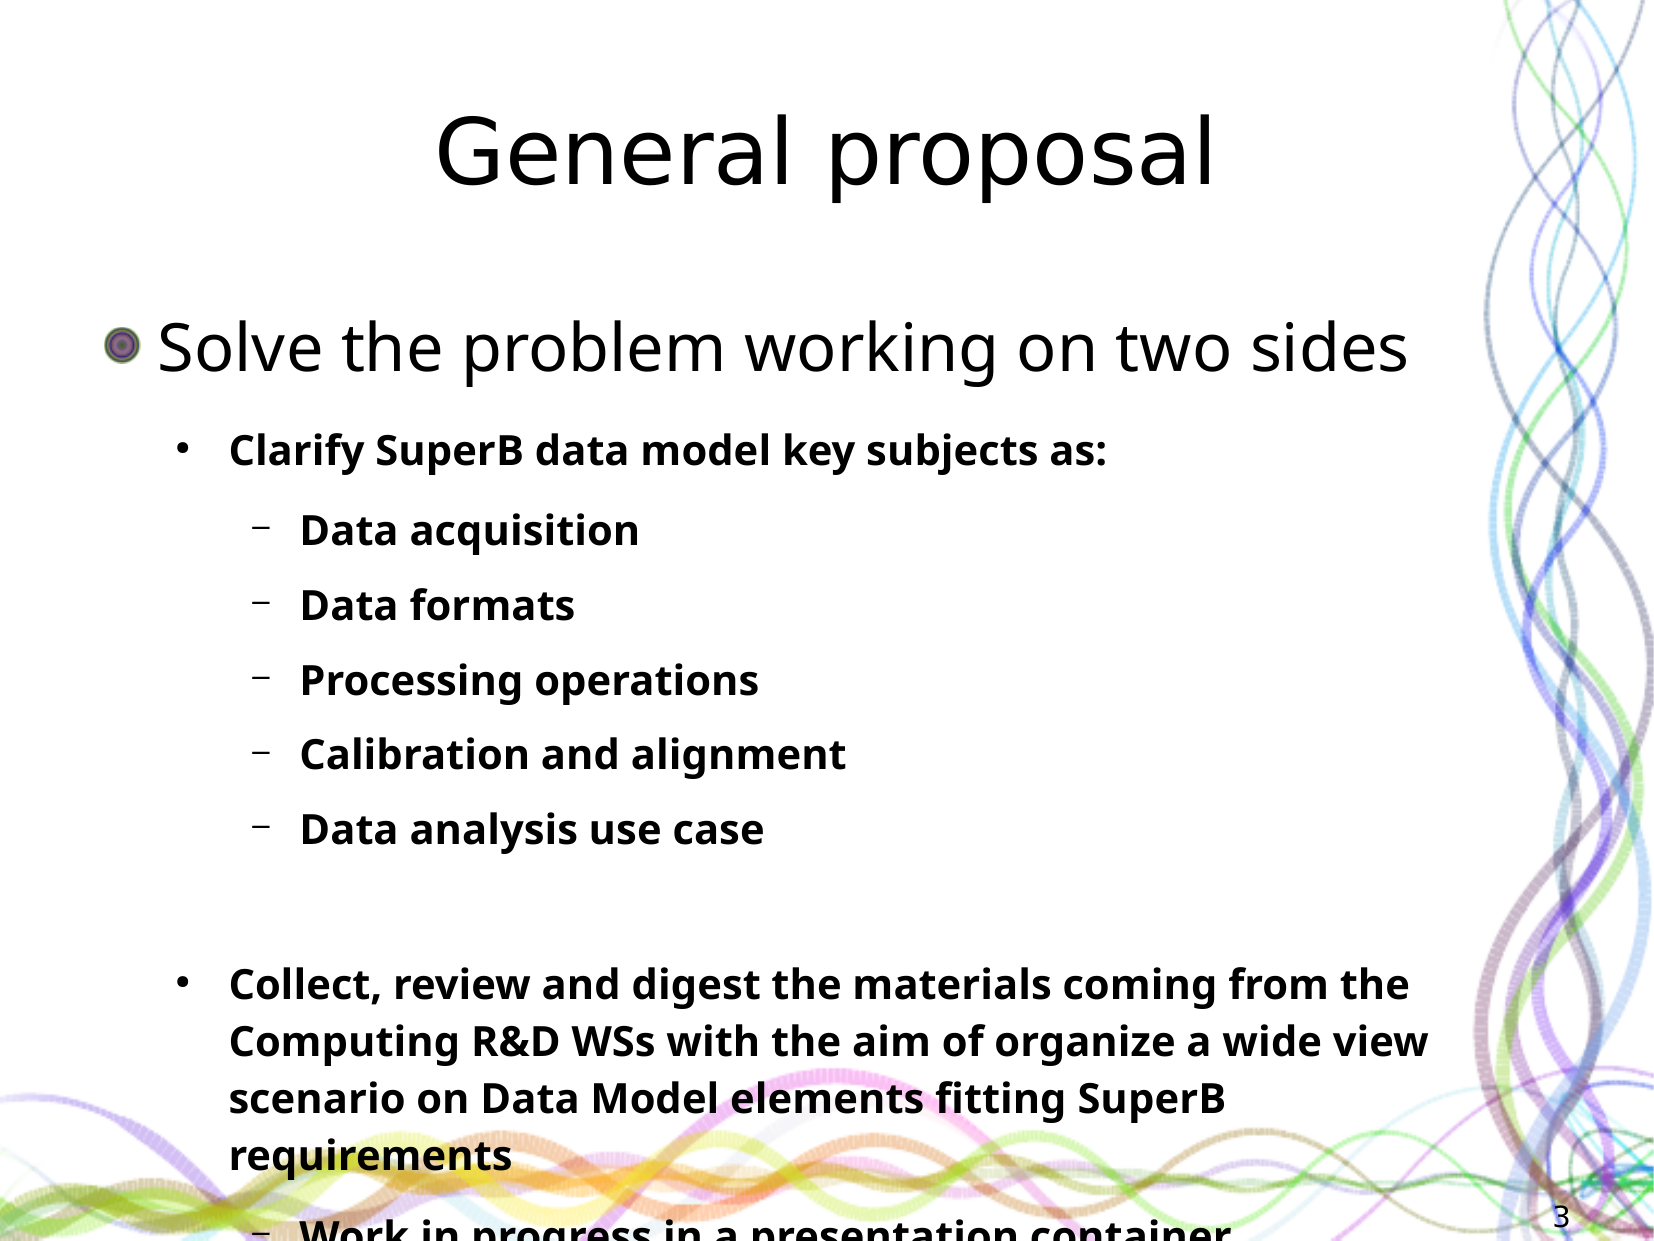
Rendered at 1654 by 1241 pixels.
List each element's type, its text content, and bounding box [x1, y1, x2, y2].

title General proposal [82, 49, 1571, 257]
picture [0, 0, 1654, 1241]
list Solve the problem working on two sides Clarify SuperB data model key subjects as: Data acquisition Data formats Processing operations Calibration and alignment Data analysis use case Collect, review and digest the materials coming from the Computing R&D WSs with the aim of organize a wide view scenario on Data Model elements fitting SuperB requirements Work in progress in a presentation container [86, 300, 1486, 1241]
